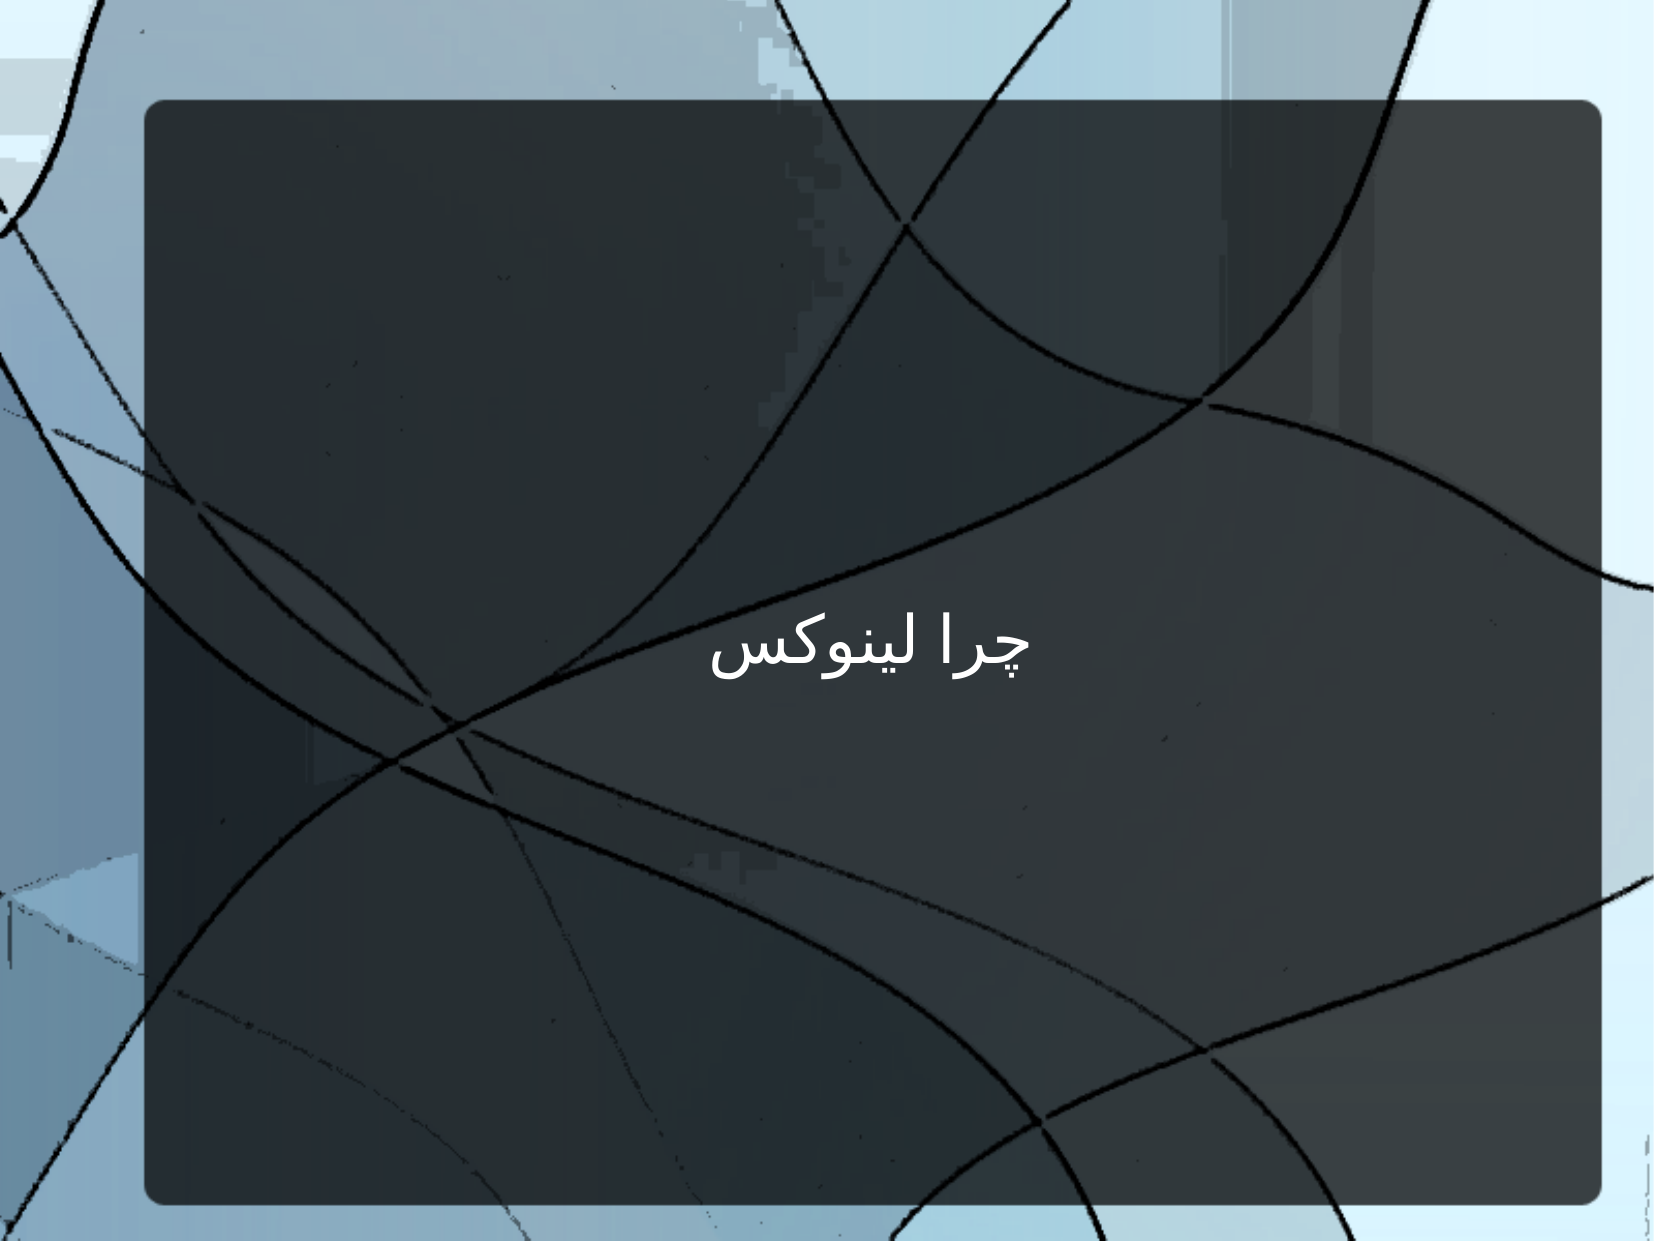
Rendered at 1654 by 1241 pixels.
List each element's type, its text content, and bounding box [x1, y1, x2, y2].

subtitle چرا لینوکس [159, 115, 1583, 1161]
picture [0, 0, 1654, 1241]
